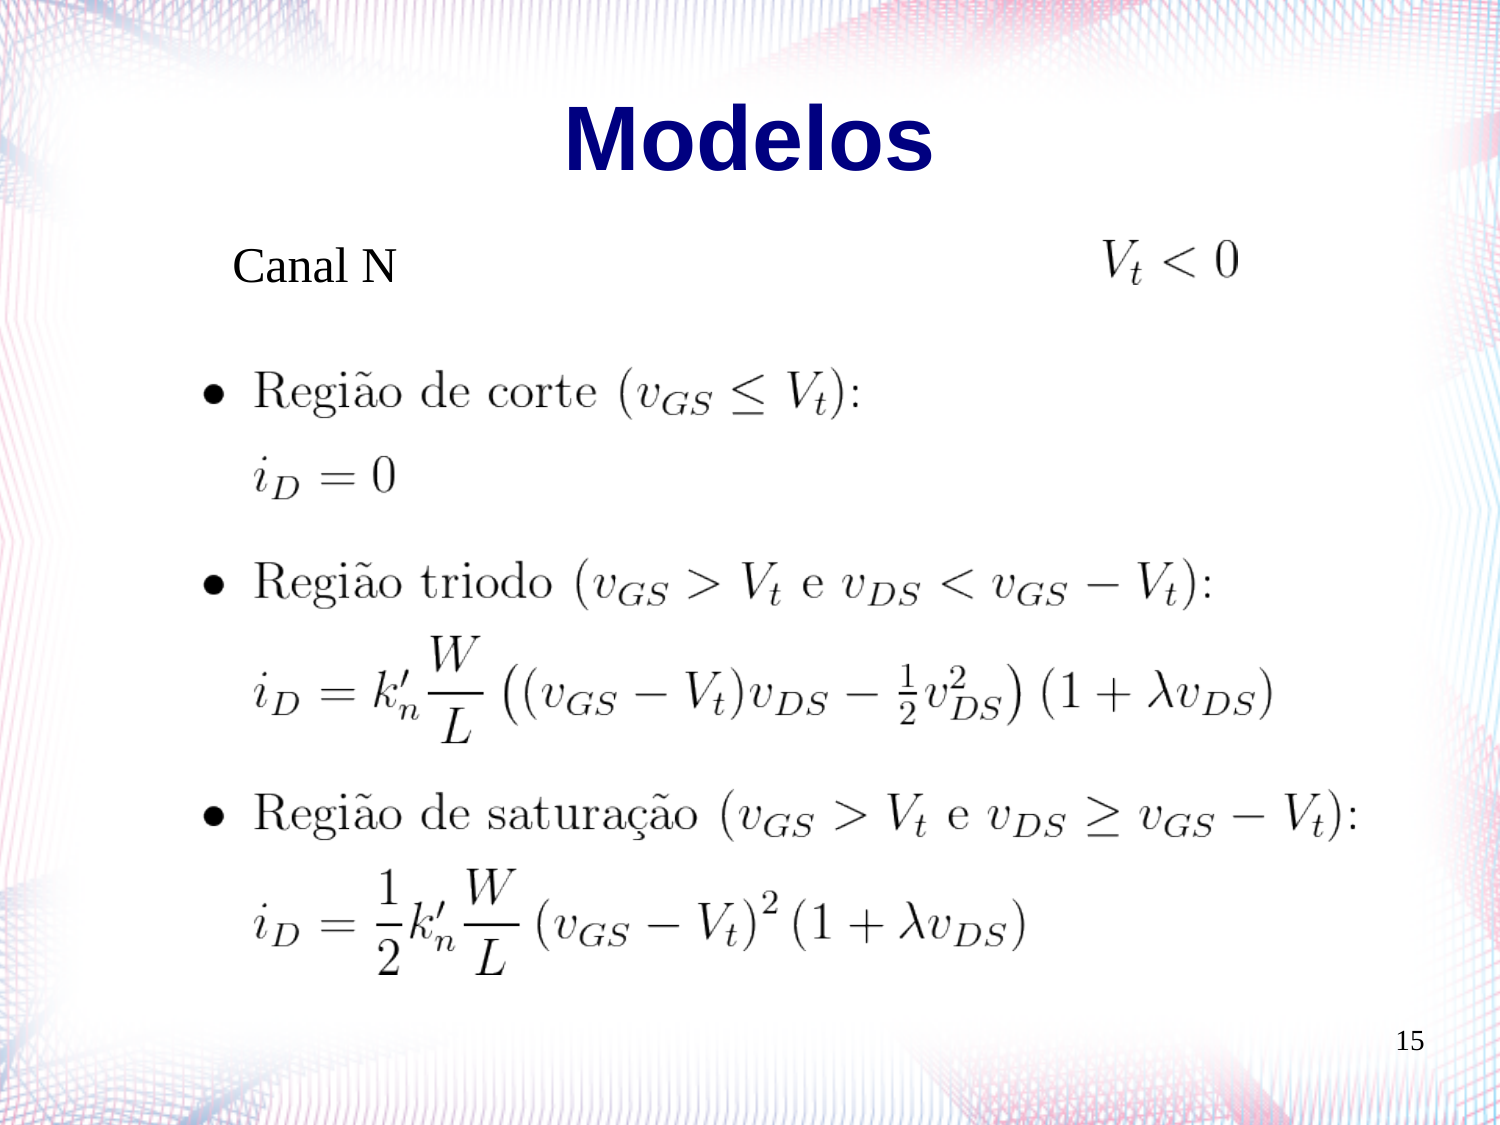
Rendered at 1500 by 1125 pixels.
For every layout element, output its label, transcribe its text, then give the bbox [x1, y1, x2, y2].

picture [0, 0, 1500, 1125]
title Modelos [75, 52, 1425, 226]
text_box Canal N [217, 224, 413, 300]
